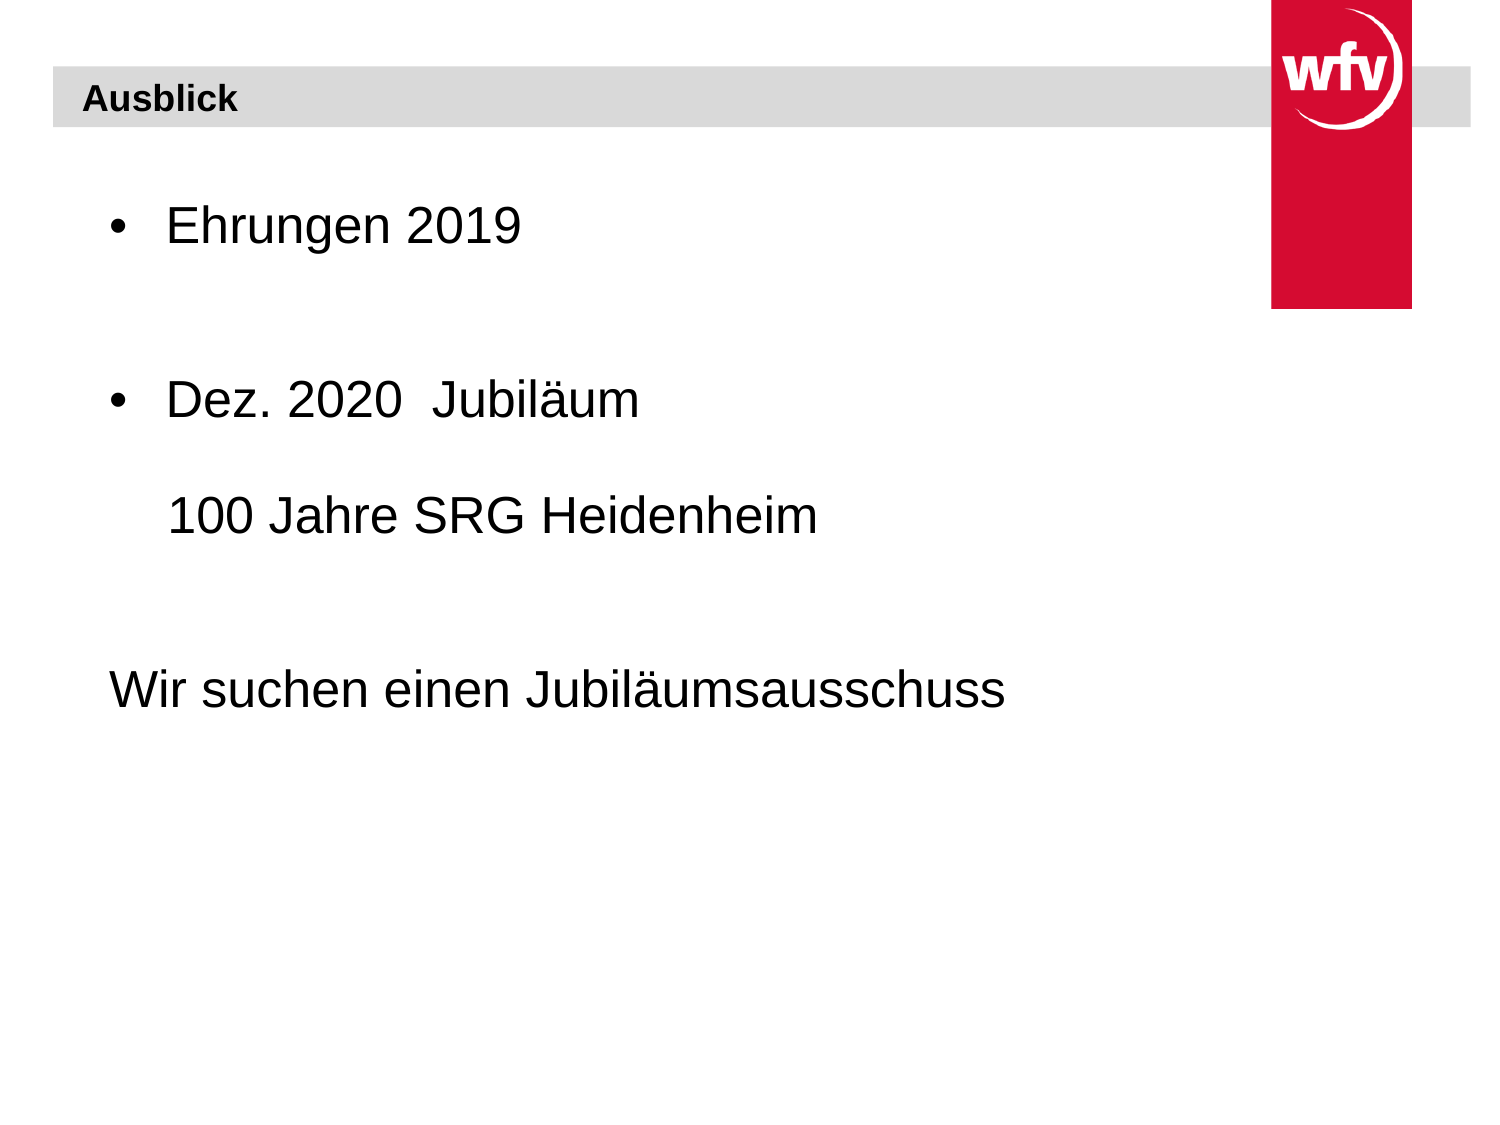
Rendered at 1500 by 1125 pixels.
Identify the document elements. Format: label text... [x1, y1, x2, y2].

text_box Ausblick [67, 69, 255, 129]
text_box Ehrungen 2019 Dez. 2020 Jubiläum 100 Jahre SRG Heidenheim Wir suchen einen Jubiläumsausschuss [94, 188, 1110, 749]
